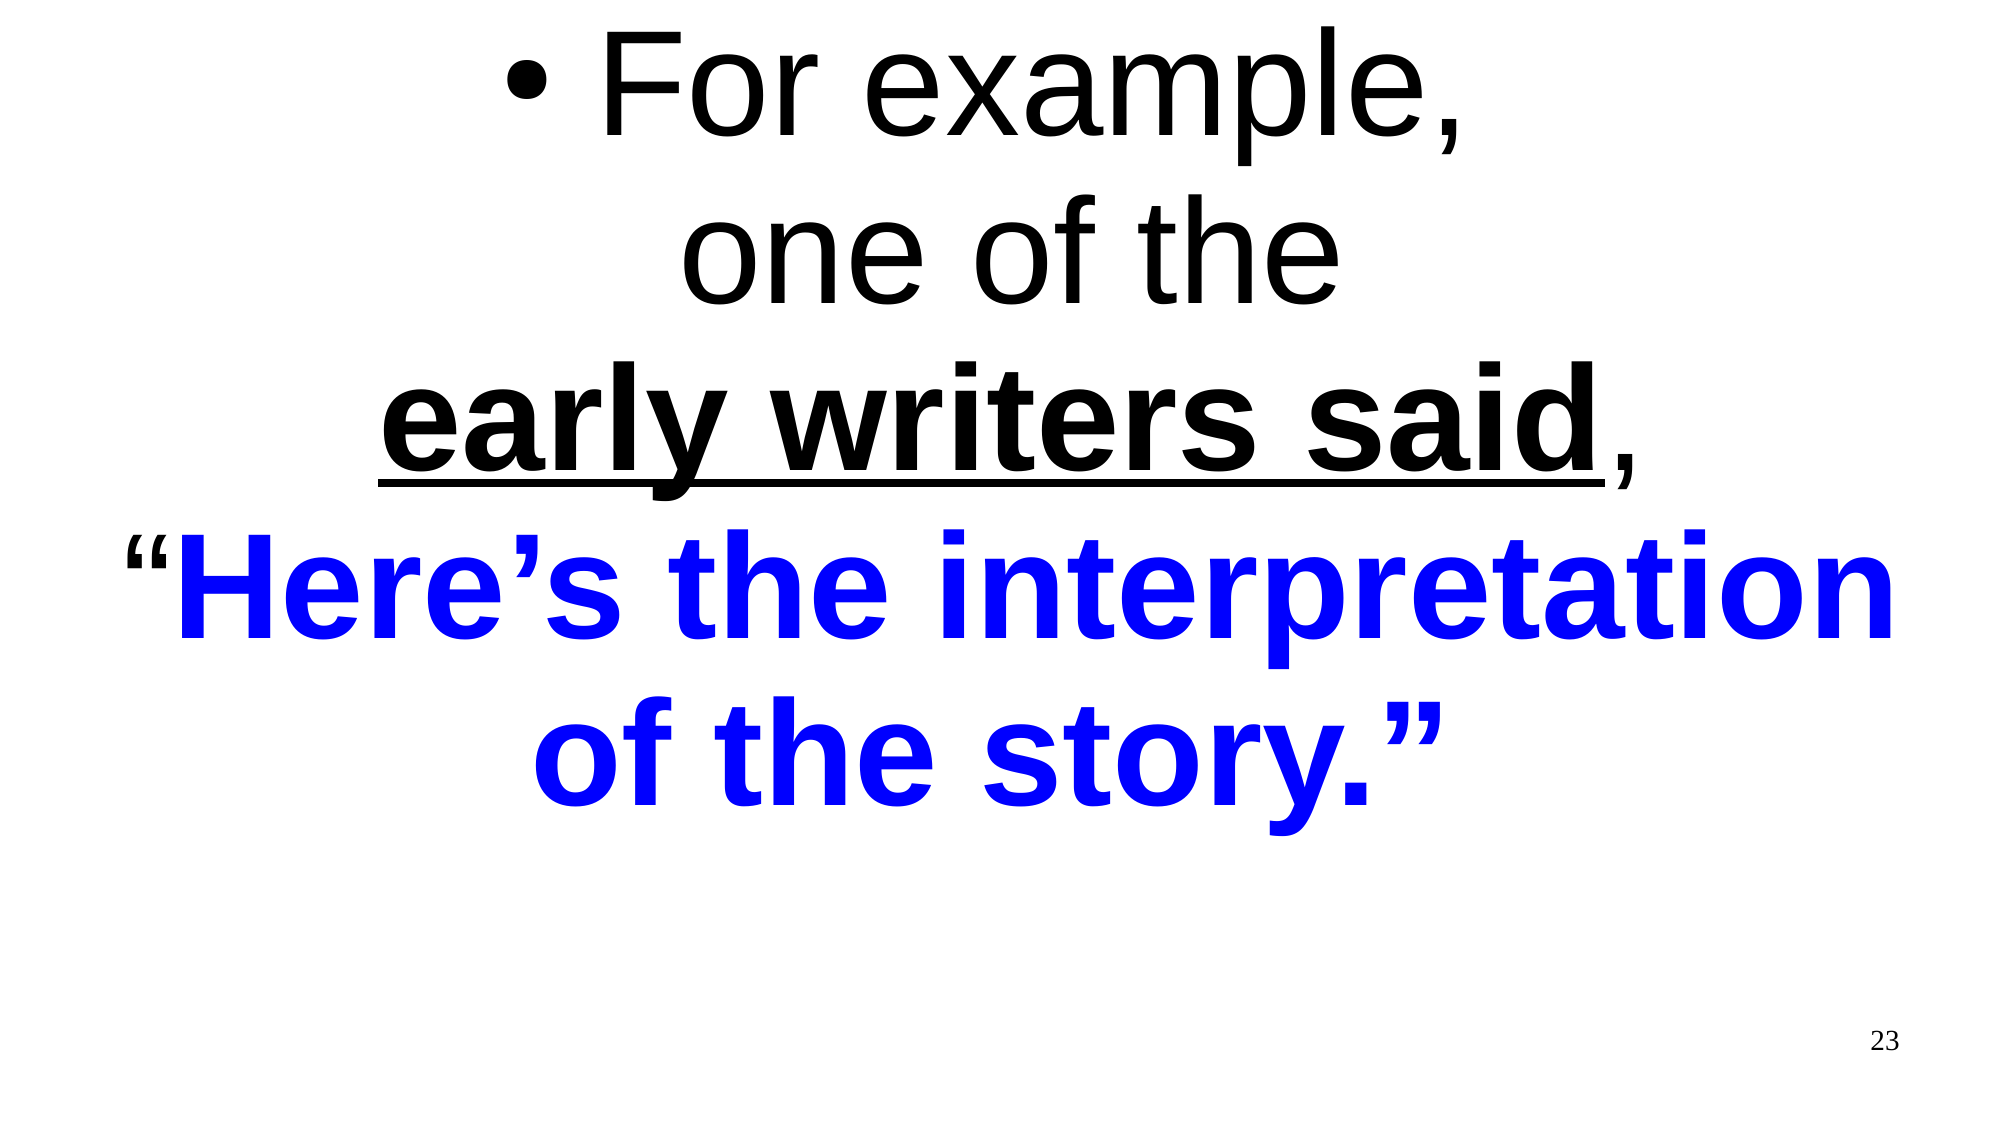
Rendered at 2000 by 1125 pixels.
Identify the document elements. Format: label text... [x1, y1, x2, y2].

list For example, one of the early writers said, “Here’s the interpretation of the story.” [0, 0, 1996, 1123]
